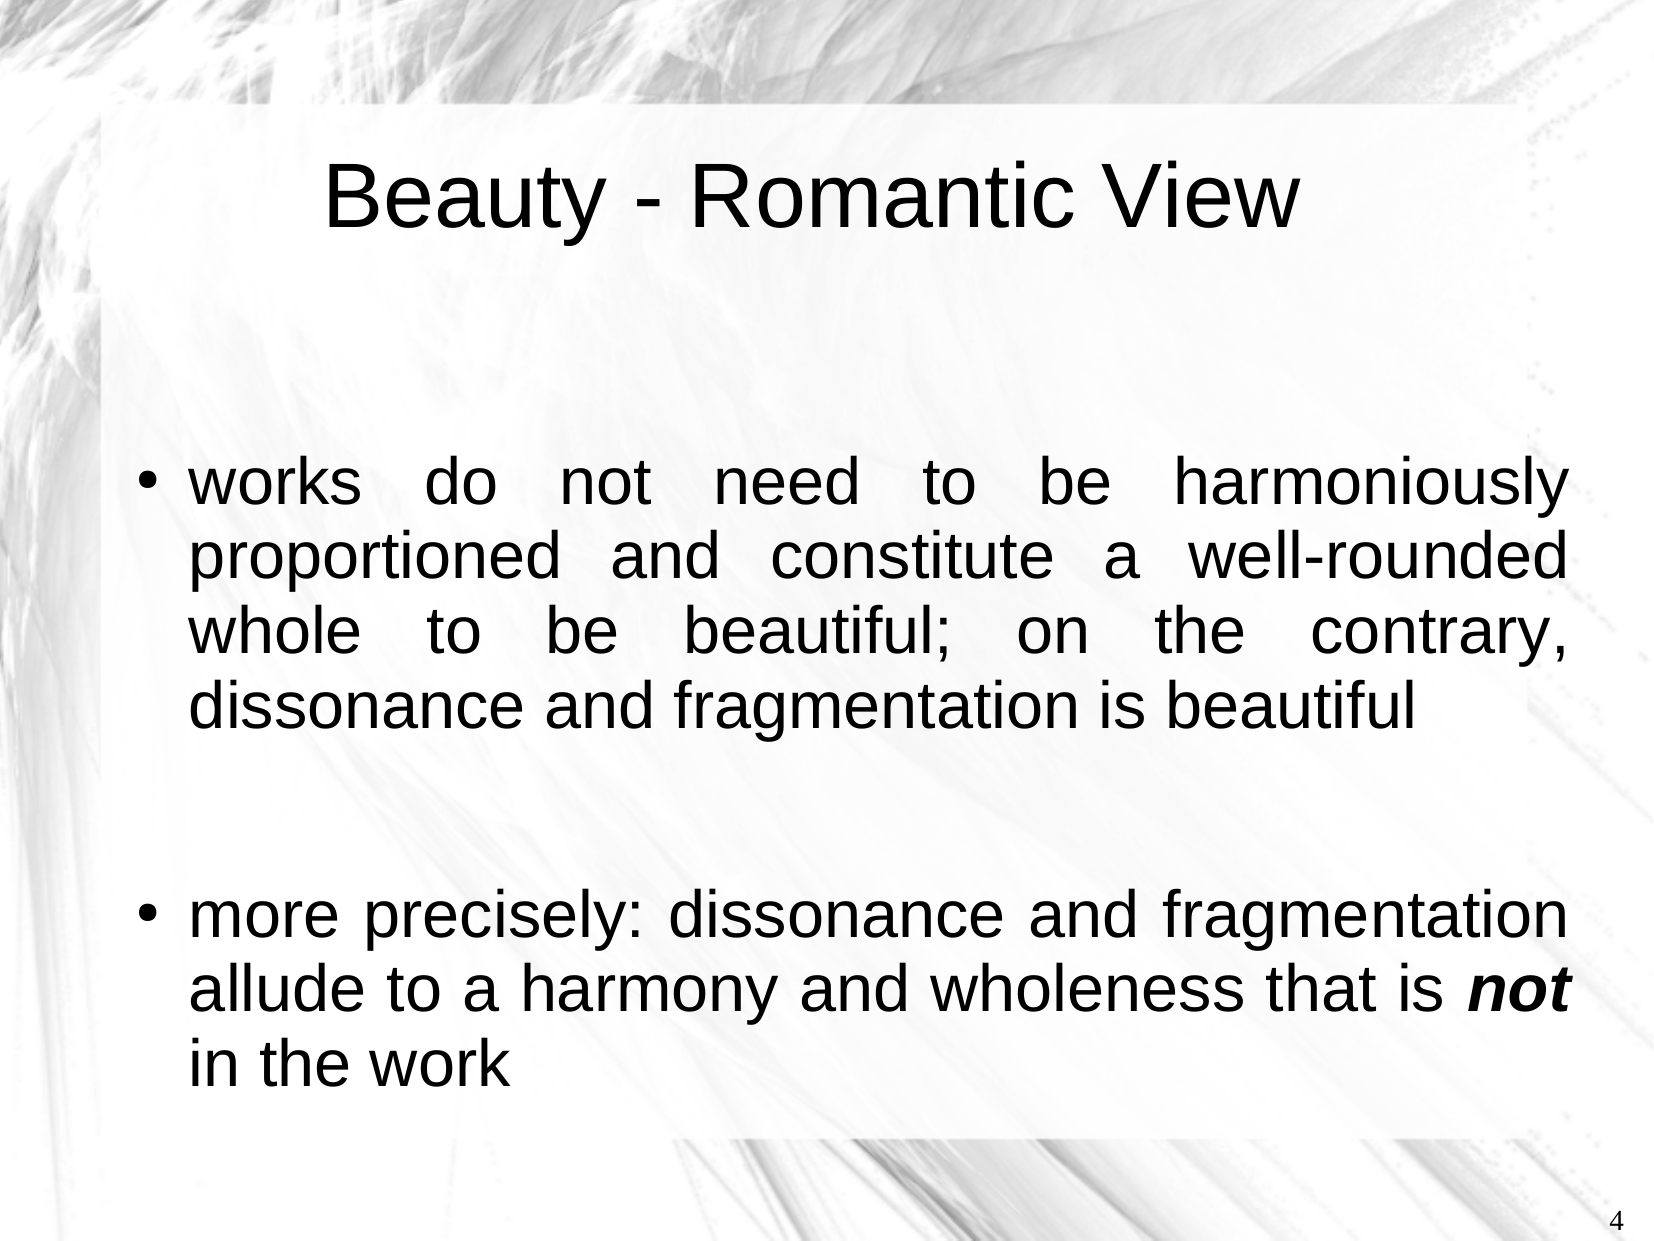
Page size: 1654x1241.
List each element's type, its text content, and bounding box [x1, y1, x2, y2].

picture [0, 0, 1654, 1241]
list works do not need to be harmoniously proportioned and constitute a well-rounded whole to be beautiful; on the contrary, dissonance and fragmentation is beautiful more precisely: dissonance and fragmentation allude to a harmony and wholeness that is not in the work [118, 443, 1571, 1100]
title Beauty - Romantic View [118, 112, 1506, 281]
